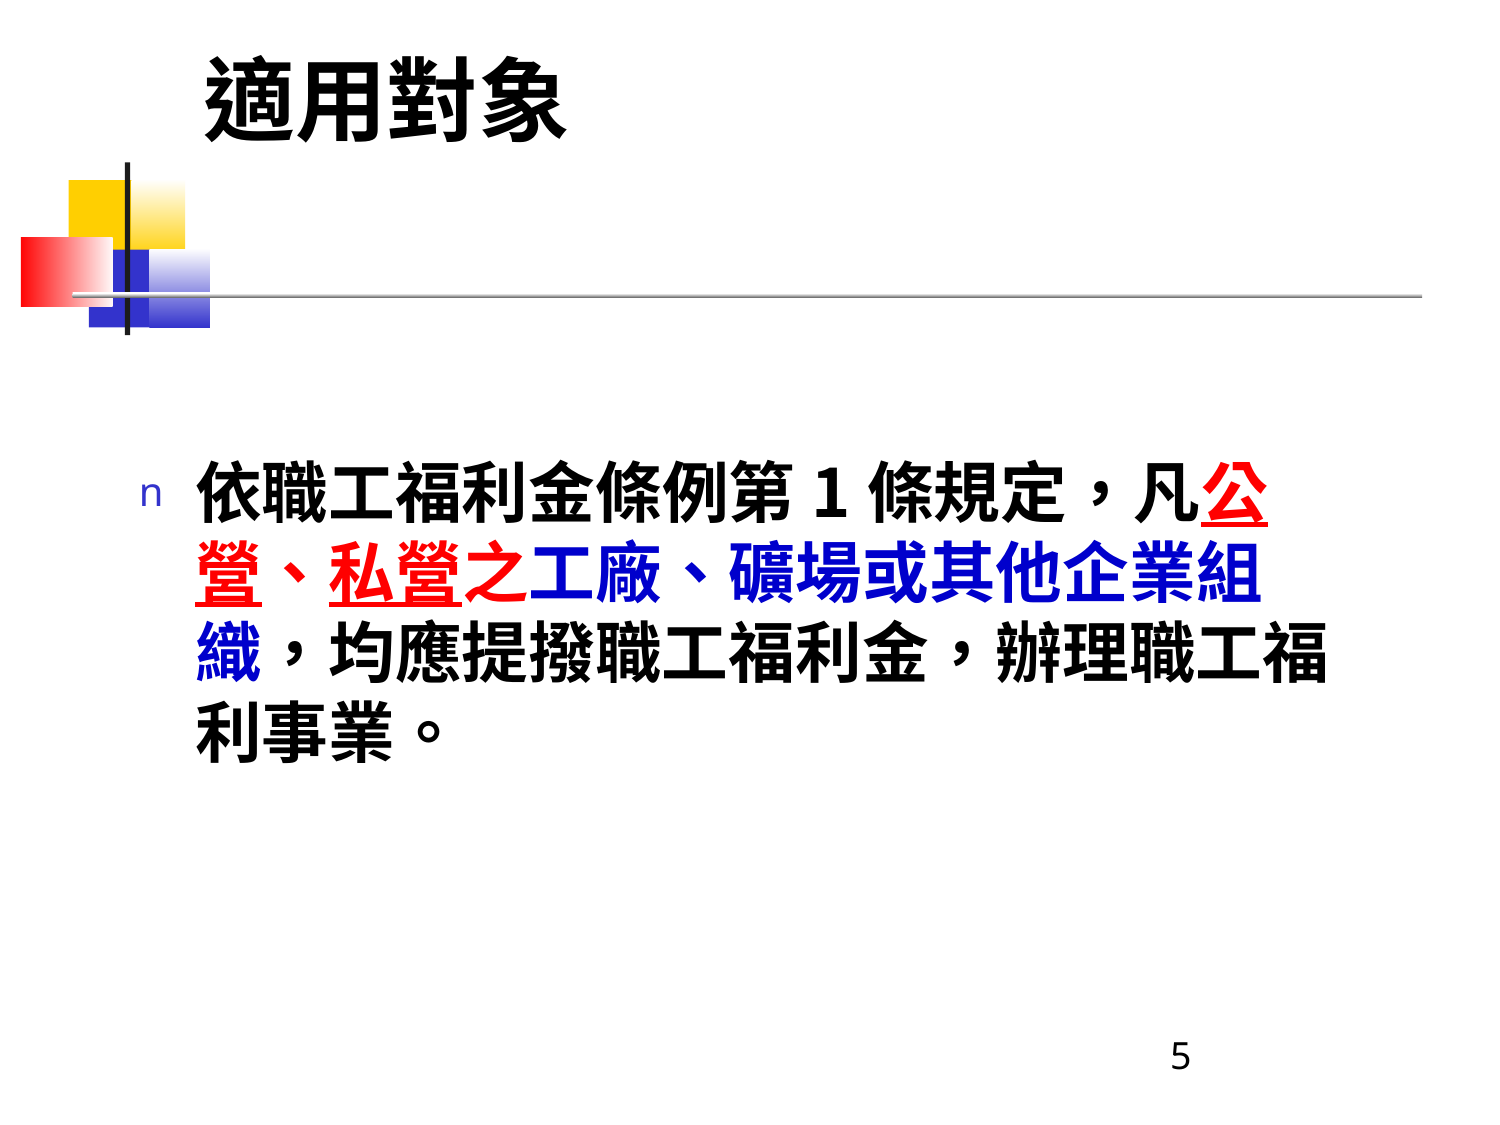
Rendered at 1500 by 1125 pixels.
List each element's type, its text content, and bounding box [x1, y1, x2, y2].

slide_number <編號> [1155, 1024, 1468, 1100]
list 依職工福利金條例第1條規定，凡公營、私營之工廠、礦場或其他企業組織，均應提撥職工福利金，辦理職工福利事業。 [123, 350, 1399, 1025]
title 適用對象 [188, 35, 1468, 275]
